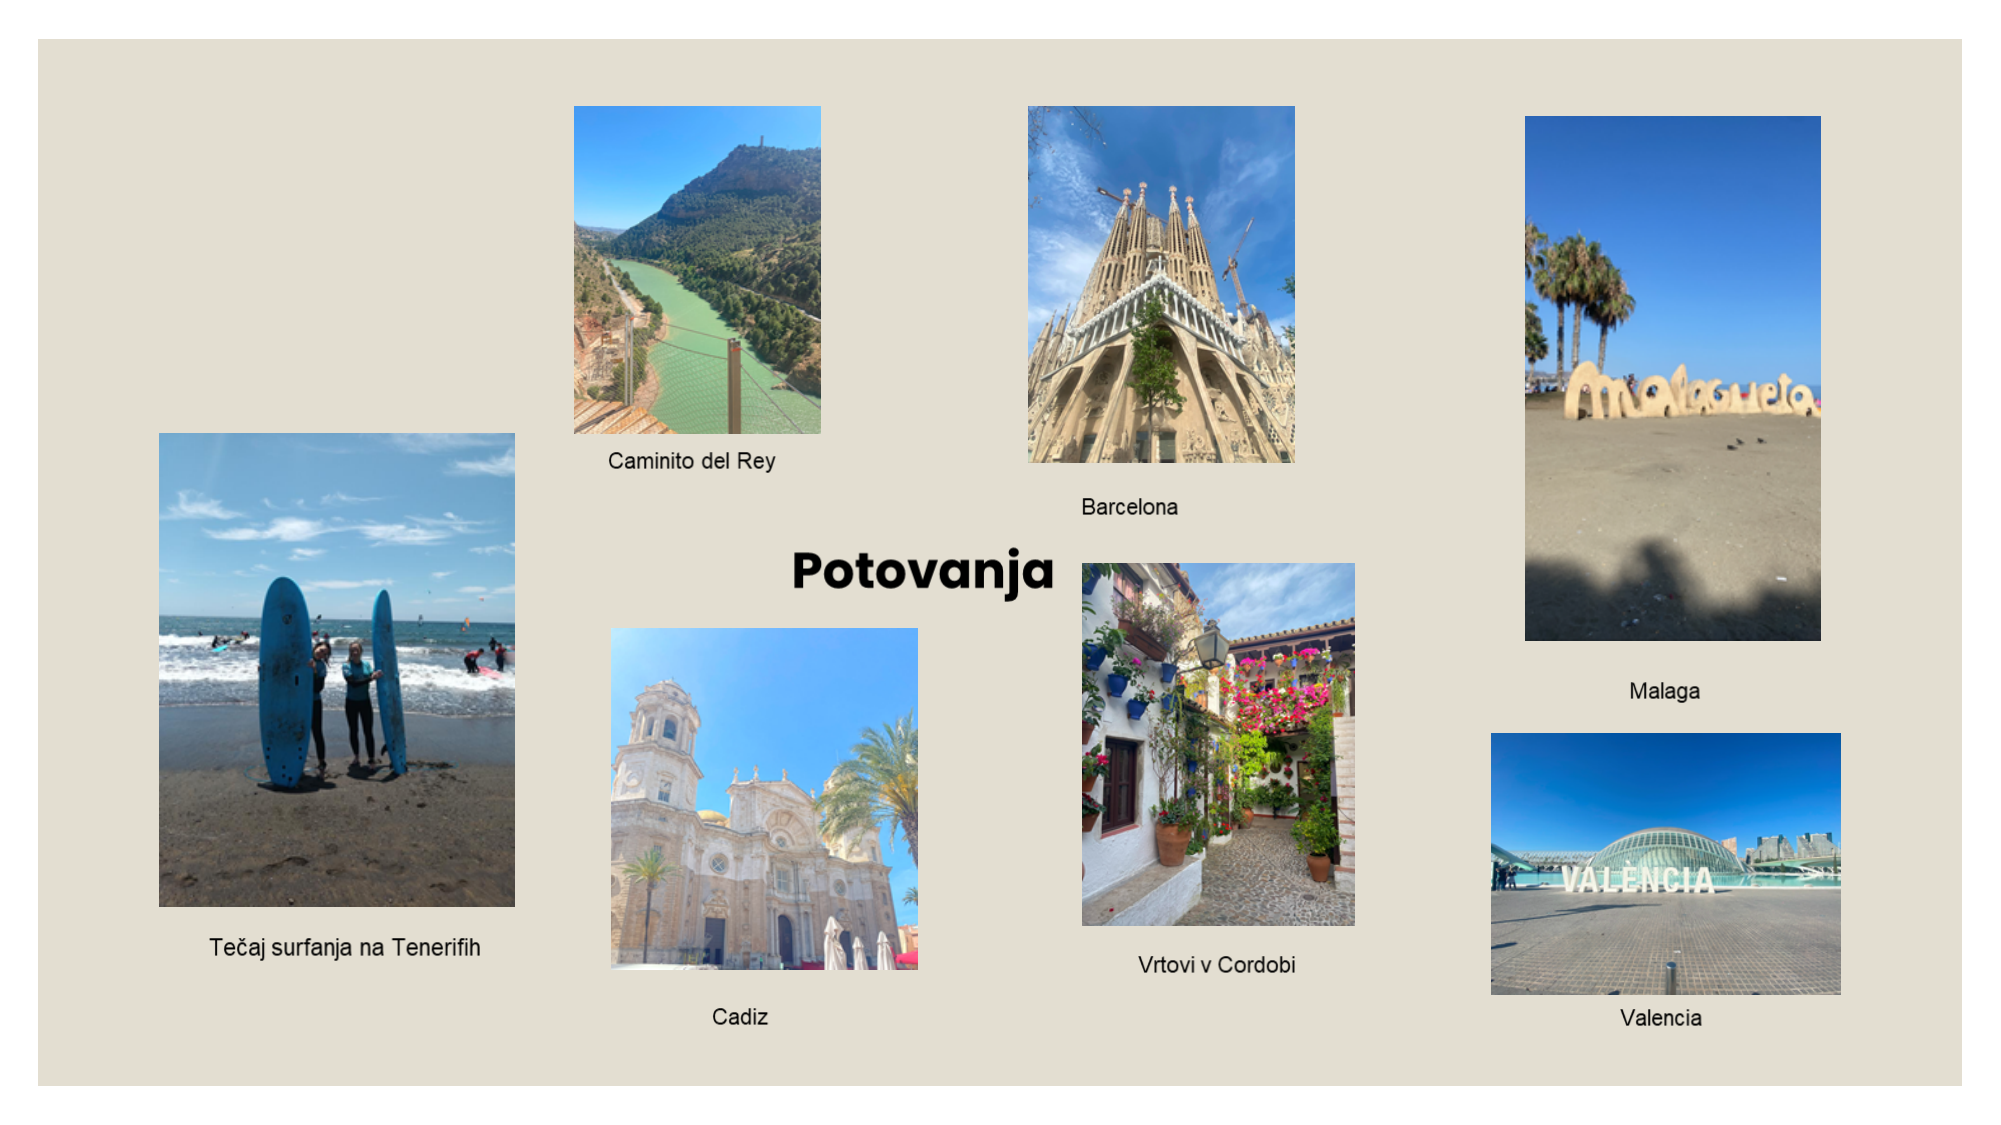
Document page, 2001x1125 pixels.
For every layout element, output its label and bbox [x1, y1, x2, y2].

picture [1605, 996, 1841, 1044]
picture [1525, 116, 1821, 641]
picture [1491, 733, 1841, 995]
picture [697, 996, 973, 1044]
picture [1123, 944, 1313, 992]
picture [611, 486, 1355, 970]
picture [159, 433, 515, 907]
picture [574, 106, 821, 434]
picture [593, 439, 835, 487]
picture [1028, 106, 1295, 464]
picture [194, 925, 527, 976]
picture [1614, 670, 1768, 718]
